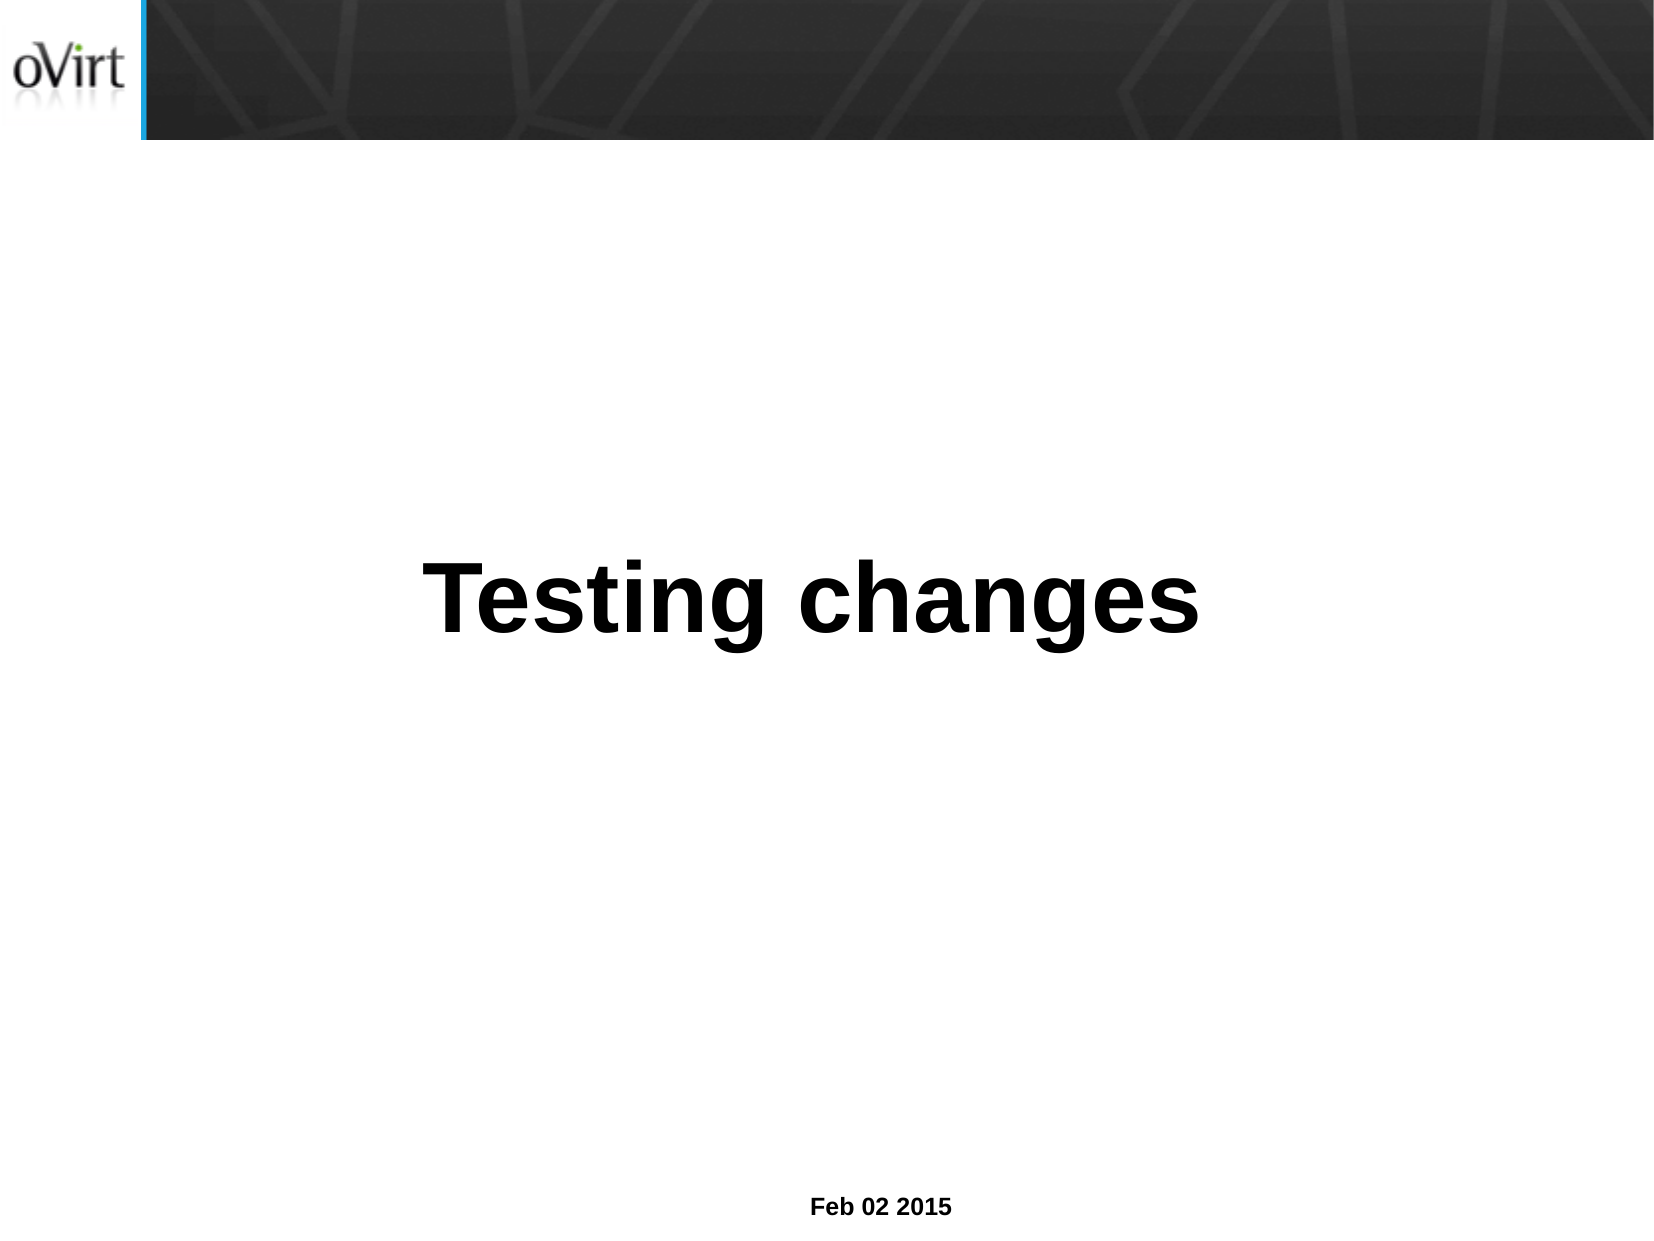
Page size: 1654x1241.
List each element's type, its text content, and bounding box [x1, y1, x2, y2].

picture [0, 0, 1654, 140]
text_box Testing changes [407, 534, 1305, 773]
